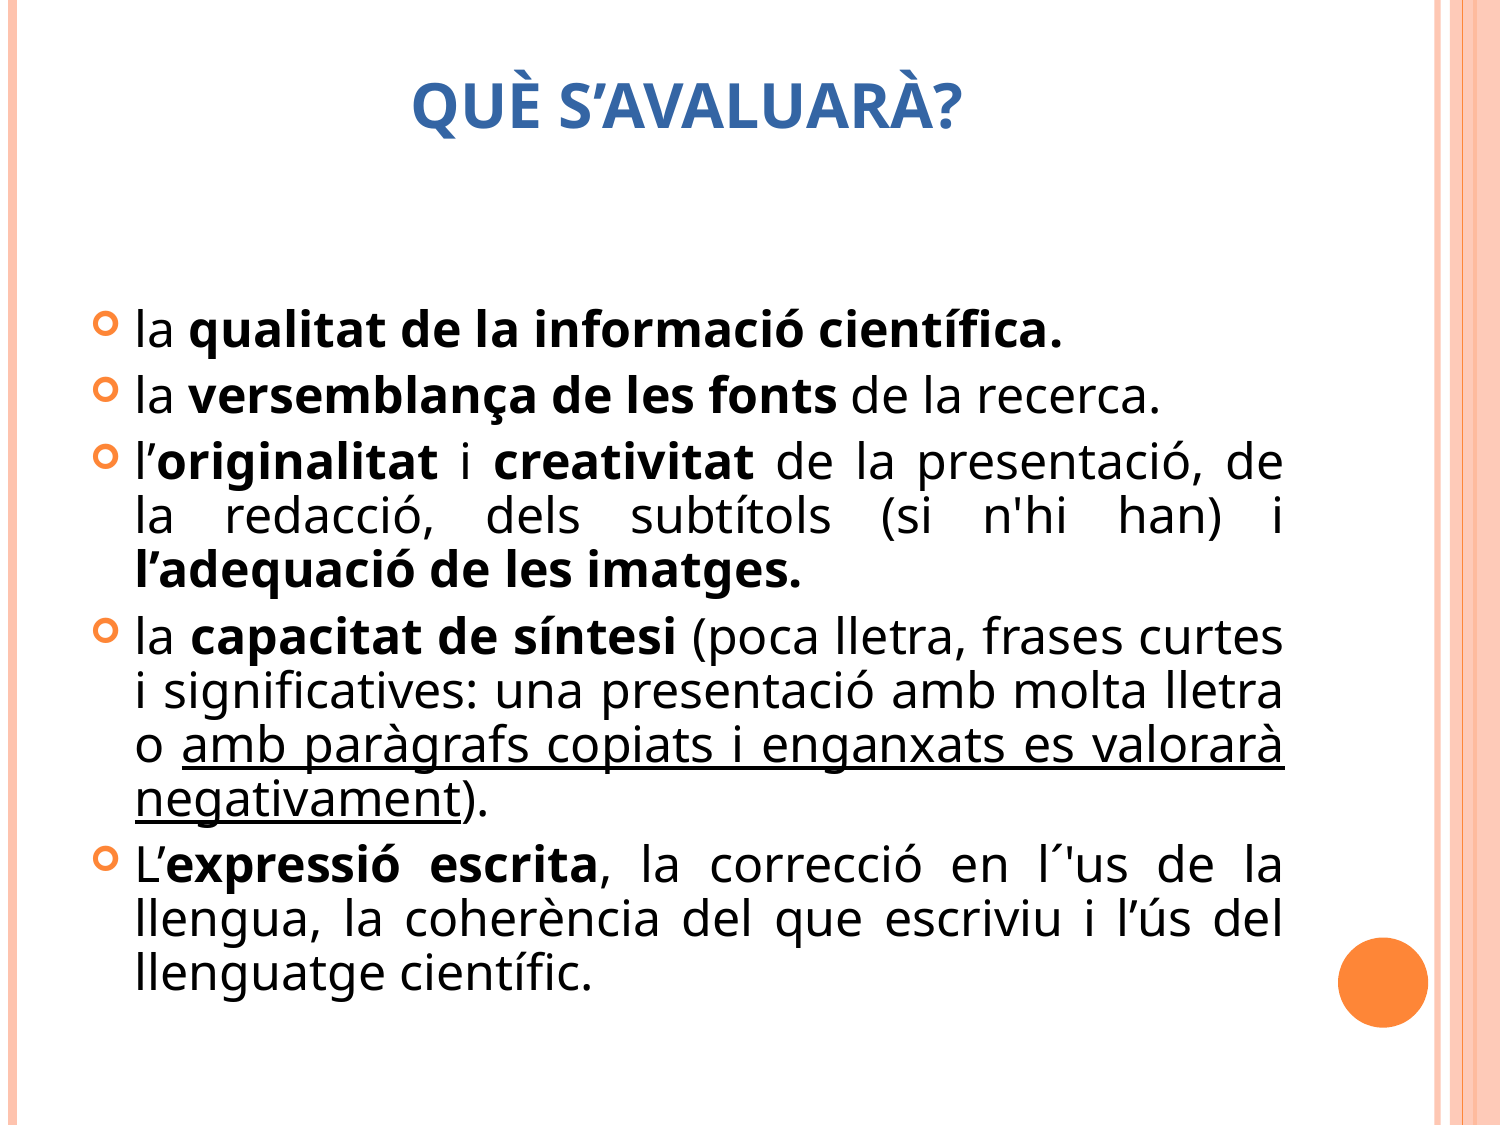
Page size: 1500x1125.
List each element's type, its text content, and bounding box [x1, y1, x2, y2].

title QUÈ S’AVALUARÀ? [74, 45, 1300, 149]
list la qualitat de la informació científica. la versemblança de les fonts de la recerca. l’originalitat i creativitat de la presentació, de la redacció, dels subtítols (si n'hi han) i l’adequació de les imatges. la capacitat de síntesi (poca lletra, frases curtes i significatives: una presentació amb molta lletra o amb paràgrafs copiats i enganxats es valorarà negativament). L’expressió escrita, la correcció en l´'us de la llengua, la coherència del que escriviu i l’ús del llenguatge científic. [74, 172, 1300, 1062]
